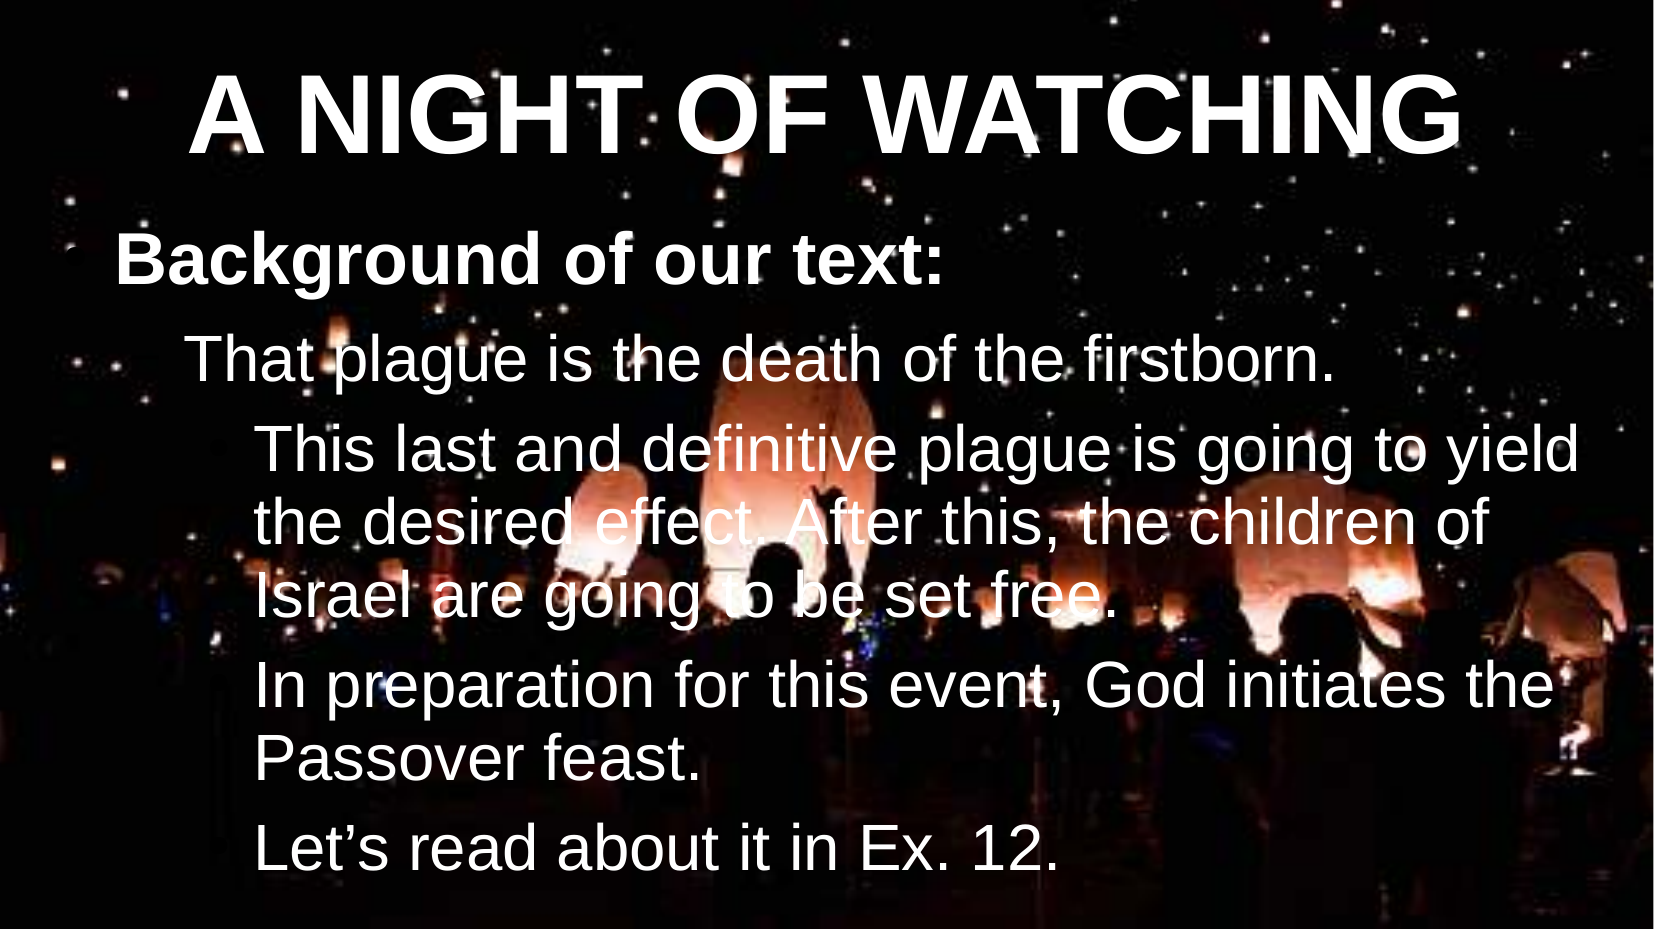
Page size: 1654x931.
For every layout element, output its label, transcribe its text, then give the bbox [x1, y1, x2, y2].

title A NIGHT OF WATCHING [82, 37, 1571, 193]
list Background of our text: That plague is the death of the firstborn. This last and definitive plague is going to yield the desired effect. After this, the children of Israel are going to be set free. In preparation for this event, God initiates the Passover feast. Let’s read about it in Ex. 12. [45, 217, 1621, 886]
picture [0, 0, 1654, 929]
